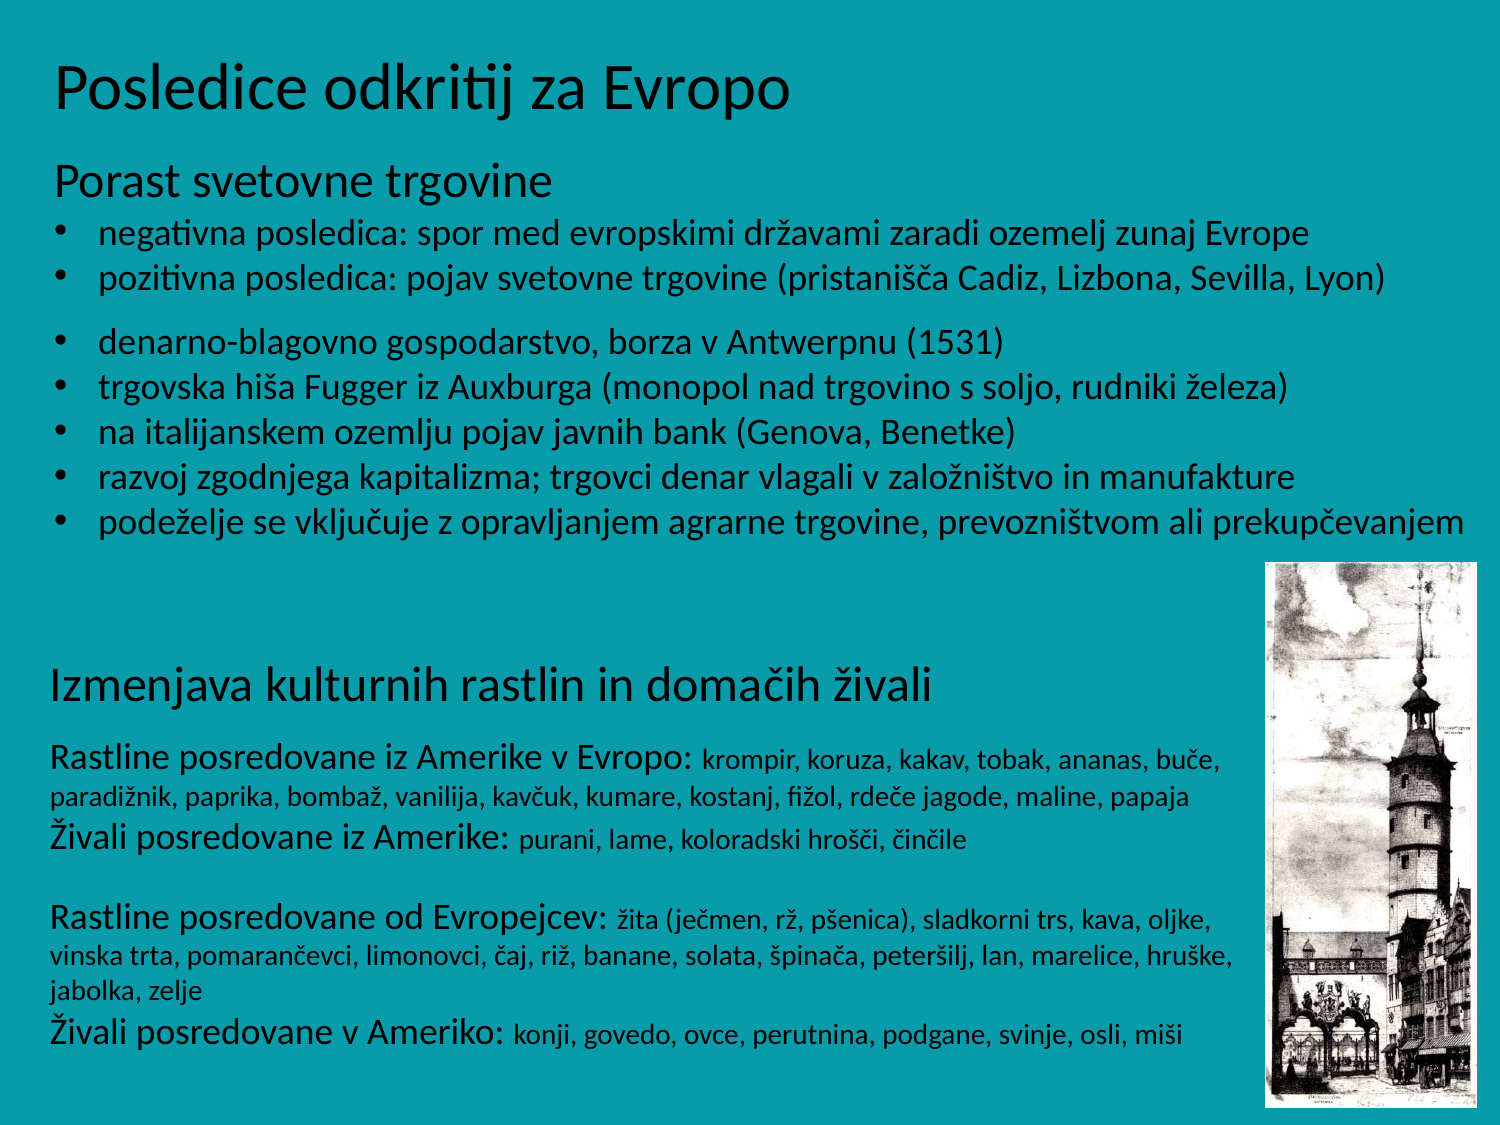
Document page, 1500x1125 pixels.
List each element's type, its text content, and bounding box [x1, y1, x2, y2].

text_box Posledice odkritij za Evropo Porast svetovne trgovine negativna posledica: spor med evropskimi državami zaradi ozemelj zunaj Evrope pozitivna posledica: pojav svetovne trgovine (pristanišča Cadiz, Lizbona, Sevilla, Lyon) denarno-blagovno gospodarstvo, borza v Antwerpnu (1531) trgovska hiša Fugger iz Auxburga (monopol nad trgovino s soljo, rudniki železa) na italijanskem ozemlju pojav javnih bank (Genova, Benetke) razvoj zgodnjega kapitalizma; trgovci denar vlagali v založništvo in manufakture podeželje se vključuje z opravljanjem agrarne trgovine, prevozništvom ali prekupčevanjem [39, 35, 1481, 550]
picture [1265, 562, 1477, 1108]
slide_number <number> [1074, 1024, 1265, 1103]
text_box Izmenjava kulturnih rastlin in domačih živali Rastline posredovane iz Amerike v Evropo: krompir, koruza, kakav, tobak, ananas, buče, paradižnik, paprika, bombaž, vanilija, kavčuk, kumare, kostanj, fižol, rdeče jagode, maline, papaja Živali posredovane iz Amerike: purani, lame, koloradski hrošči, činčile Rastline posredovane od Evropejcev: žita (ječmen, rž, pšenica), sladkorni trs, kava, oljke, vinska trta, pomarančevci, limonovci, čaj, riž, banane, solata, špinača, peteršilj, lan, marelice, hruške, jabolka, zelje Živali posredovane v Ameriko: konji, govedo, ovce, perutnina, podgane, svinje, osli, miši [35, 644, 1254, 1060]
